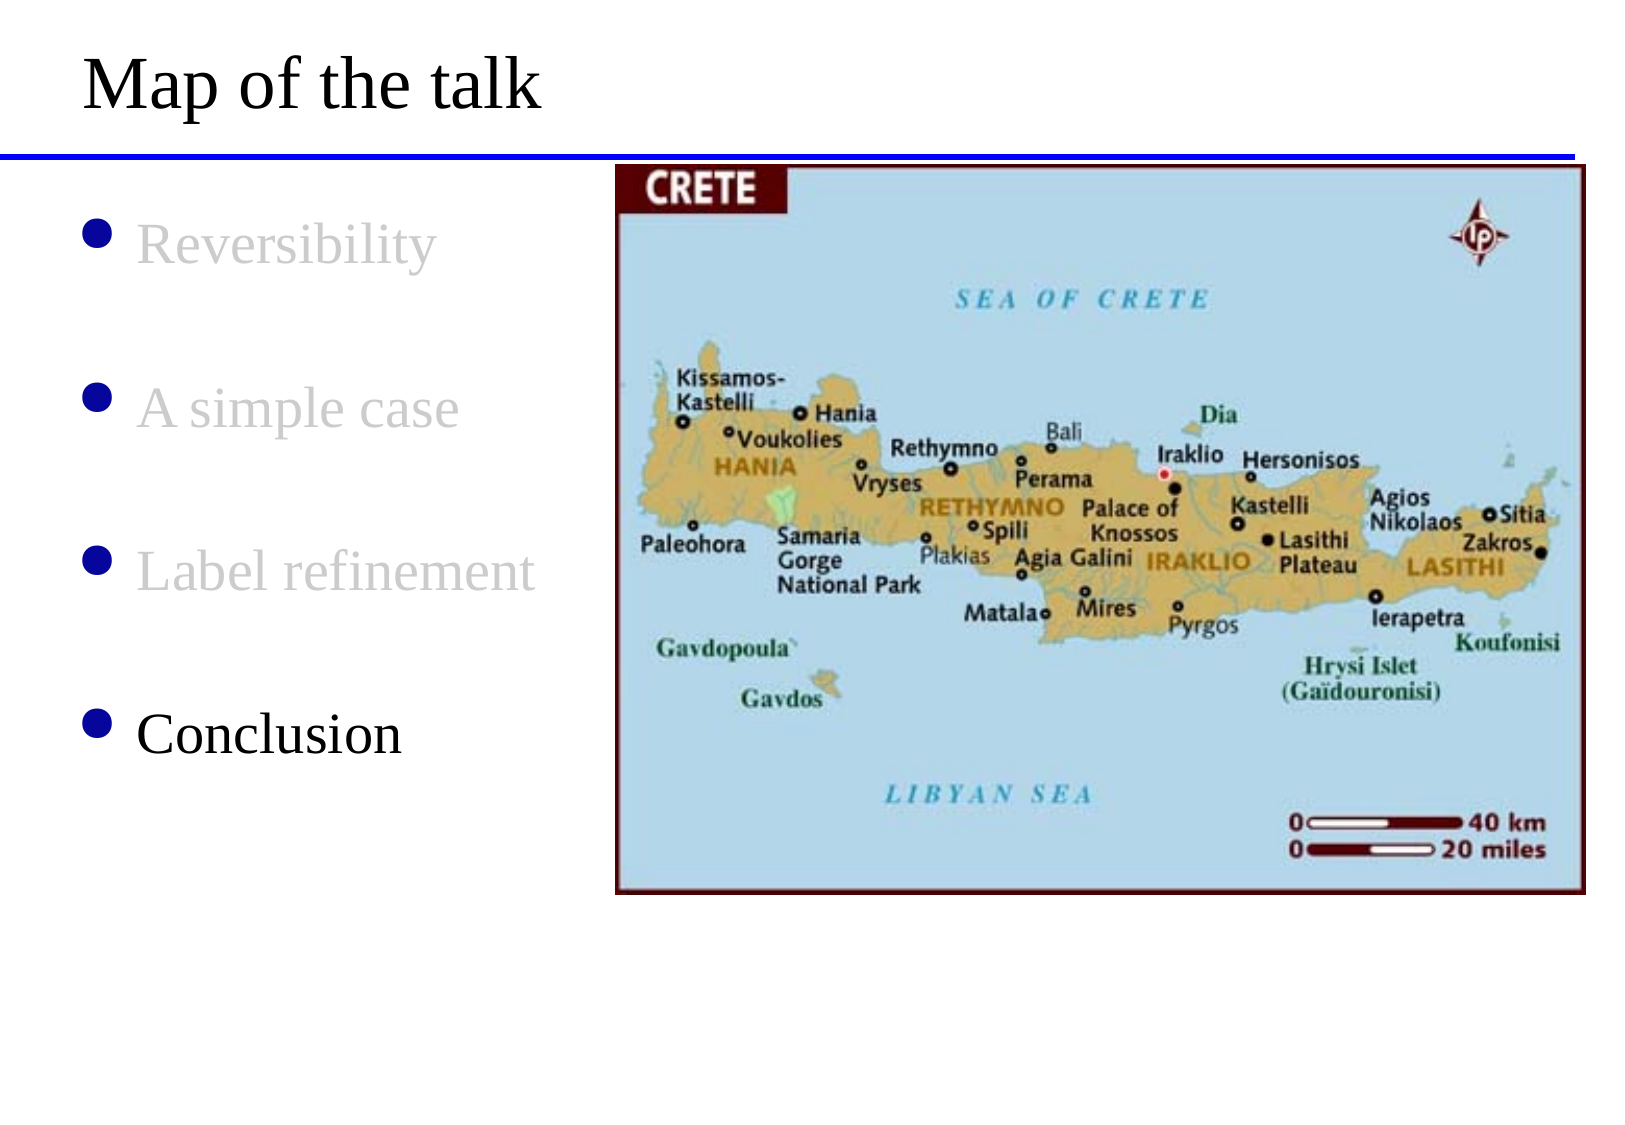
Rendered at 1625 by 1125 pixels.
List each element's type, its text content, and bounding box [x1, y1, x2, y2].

list Reversibility A simple case Label refinement Conclusion [65, 198, 1476, 1061]
title Map of the talk [67, 27, 1544, 131]
picture [615, 164, 1586, 895]
